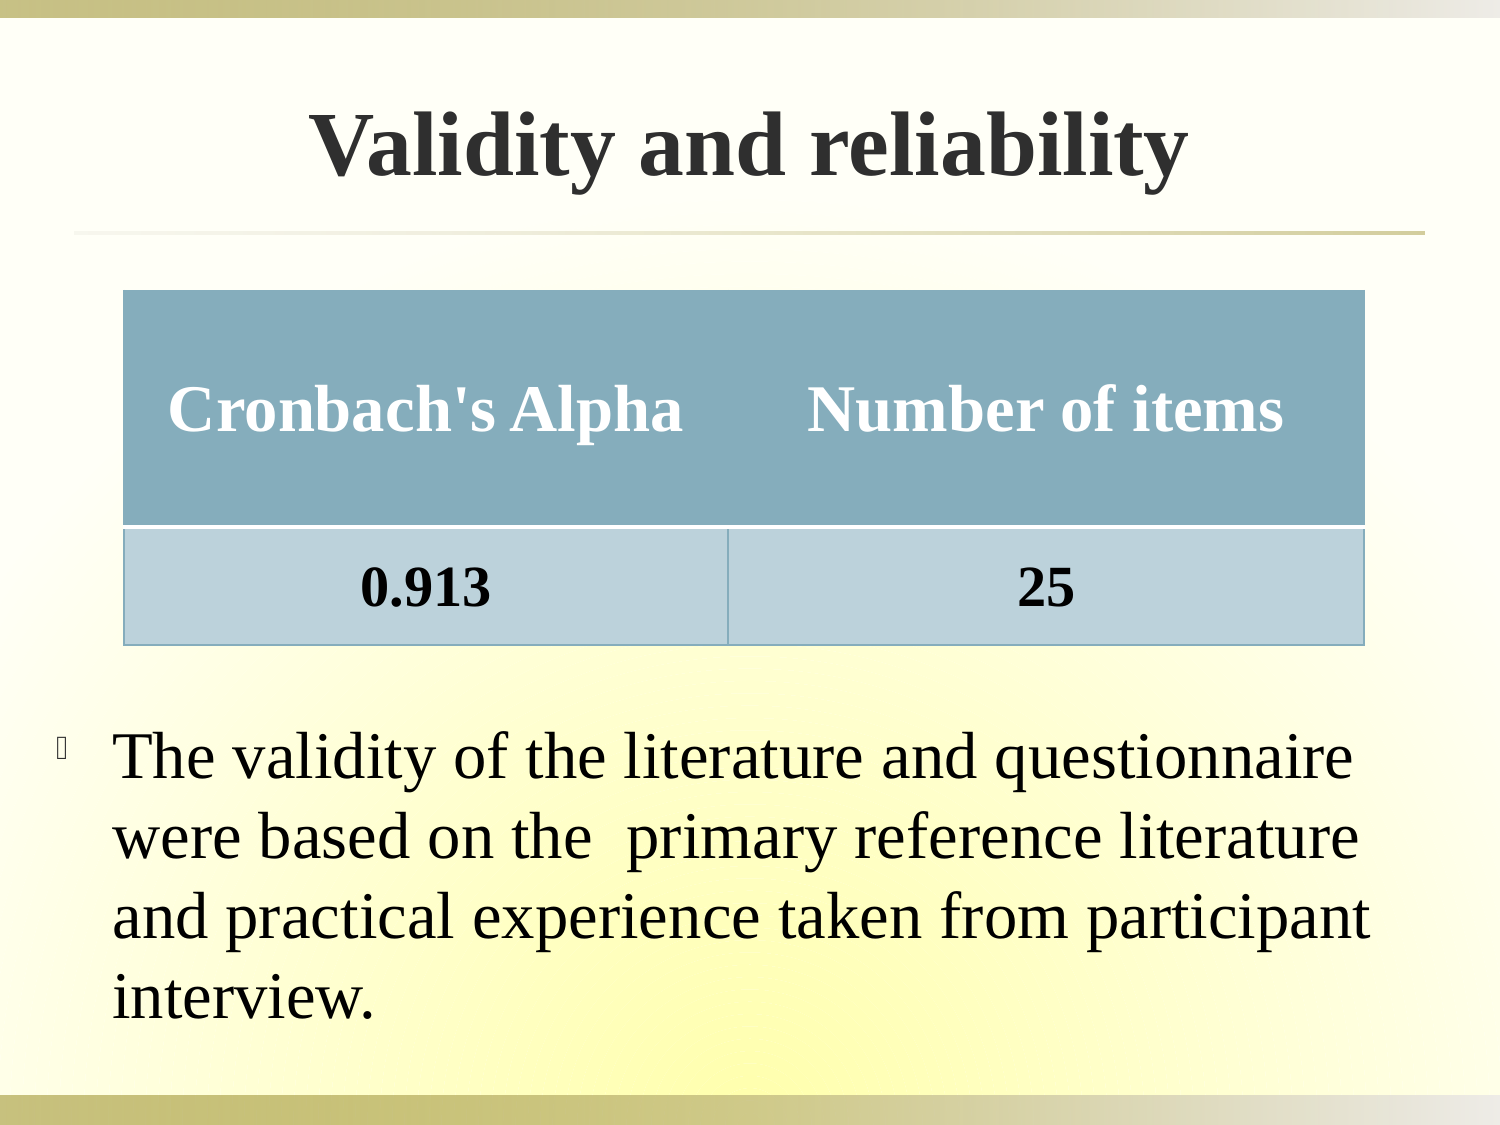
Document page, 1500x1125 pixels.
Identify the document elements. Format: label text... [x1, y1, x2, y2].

table_header Cronbach's Alpha [125, 292, 727, 525]
title Validity and reliability [75, 45, 1425, 233]
table_header Number of items [729, 292, 1363, 525]
table_cell 0.913 [125, 529, 727, 644]
table_cell 25 [729, 529, 1363, 644]
list The validity of the literature and questionnaire were based on the primary reference literature and practical experience taken from participant interview. [41, 704, 1447, 1059]
